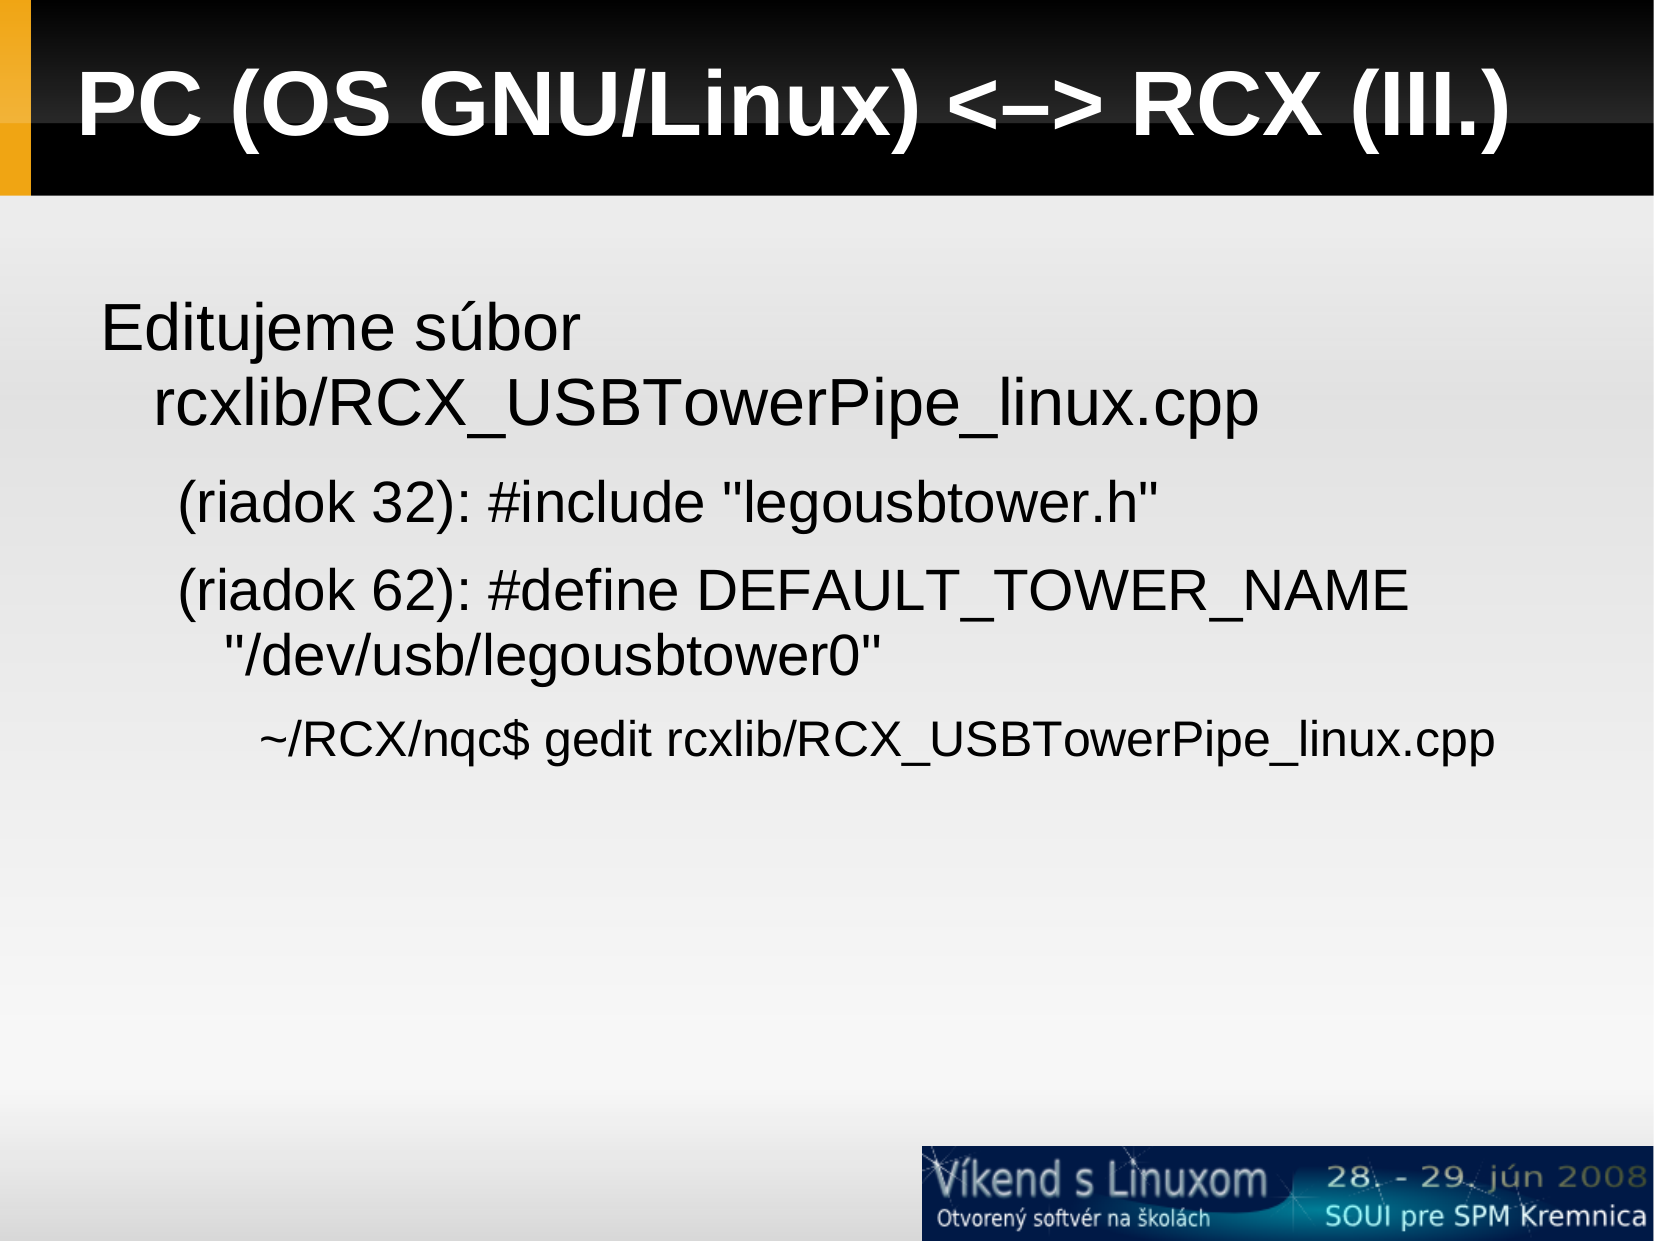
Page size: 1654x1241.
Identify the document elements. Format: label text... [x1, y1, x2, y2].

list Editujeme súbor rcxlib/RCX_USBTowerPipe_linux.cpp (riadok 32): #include "legousbtower.h" (riadok 62): #define DEFAULT_TOWER_NAME "/dev/usb/legousbtower0" ~/RCX/nqc$ gedit rcxlib/RCX_USBTowerPipe_linux.cpp [82, 290, 1571, 1109]
picture [0, 0, 1654, 1241]
title PC (OS GNU/Linux) <–> RCX (III.) [76, 0, 1565, 208]
